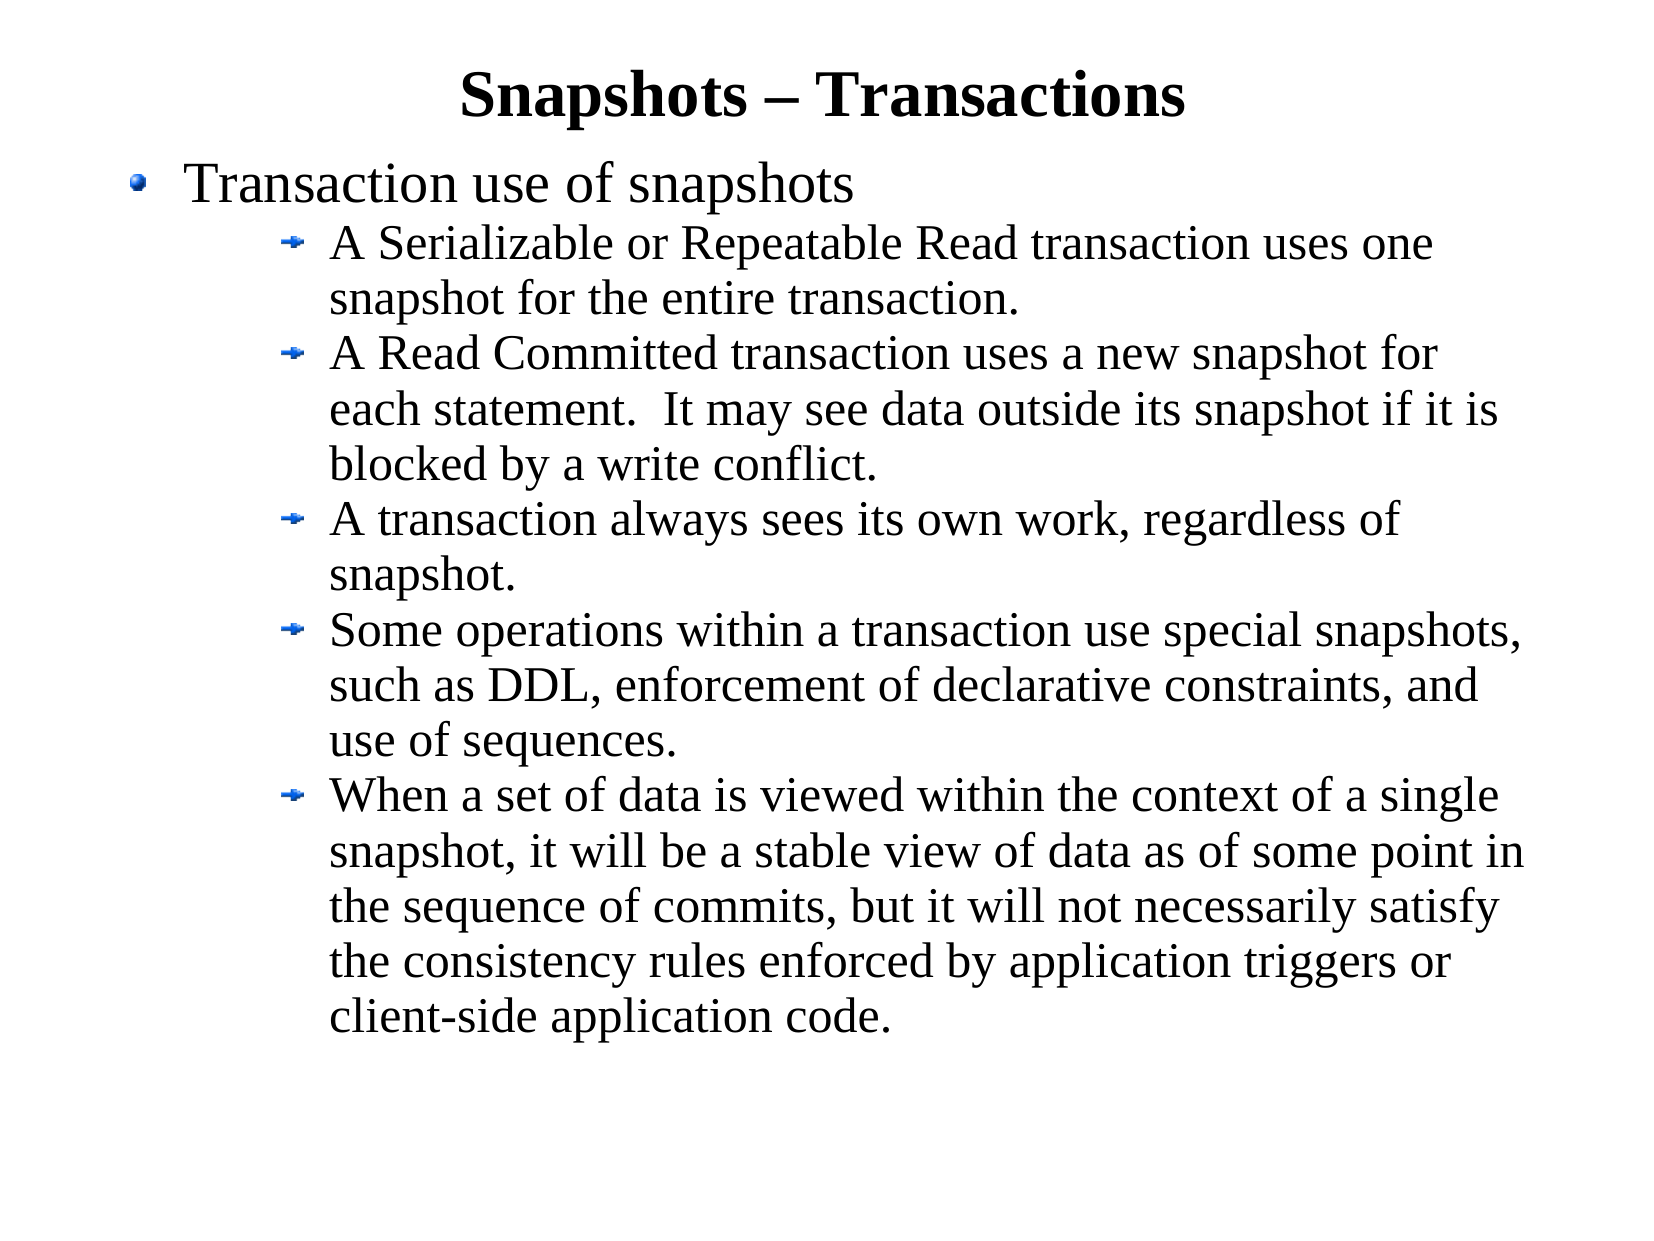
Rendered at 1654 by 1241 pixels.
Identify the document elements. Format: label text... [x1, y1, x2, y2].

list Transaction use of snapshots A Serializable or Repeatable Read transaction uses one snapshot for the entire transaction. A Read Committed transaction uses a new snapshot for each statement. It may see data outside its snapshot if it is blocked by a write conflict. A transaction always sees its own work, regardless of snapshot. Some operations within a transaction use special snapshots, such as DDL, enforcement of declarative constraints, and use of sequences. When a set of data is viewed within the context of a single snapshot, it will be a stable view of data as of some point in the sequence of commits, but it will not necessarily satisfy the consistency rules enforced by application triggers or client-side application code. [112, 150, 1536, 1201]
title Snapshots – Transactions [112, 37, 1535, 150]
